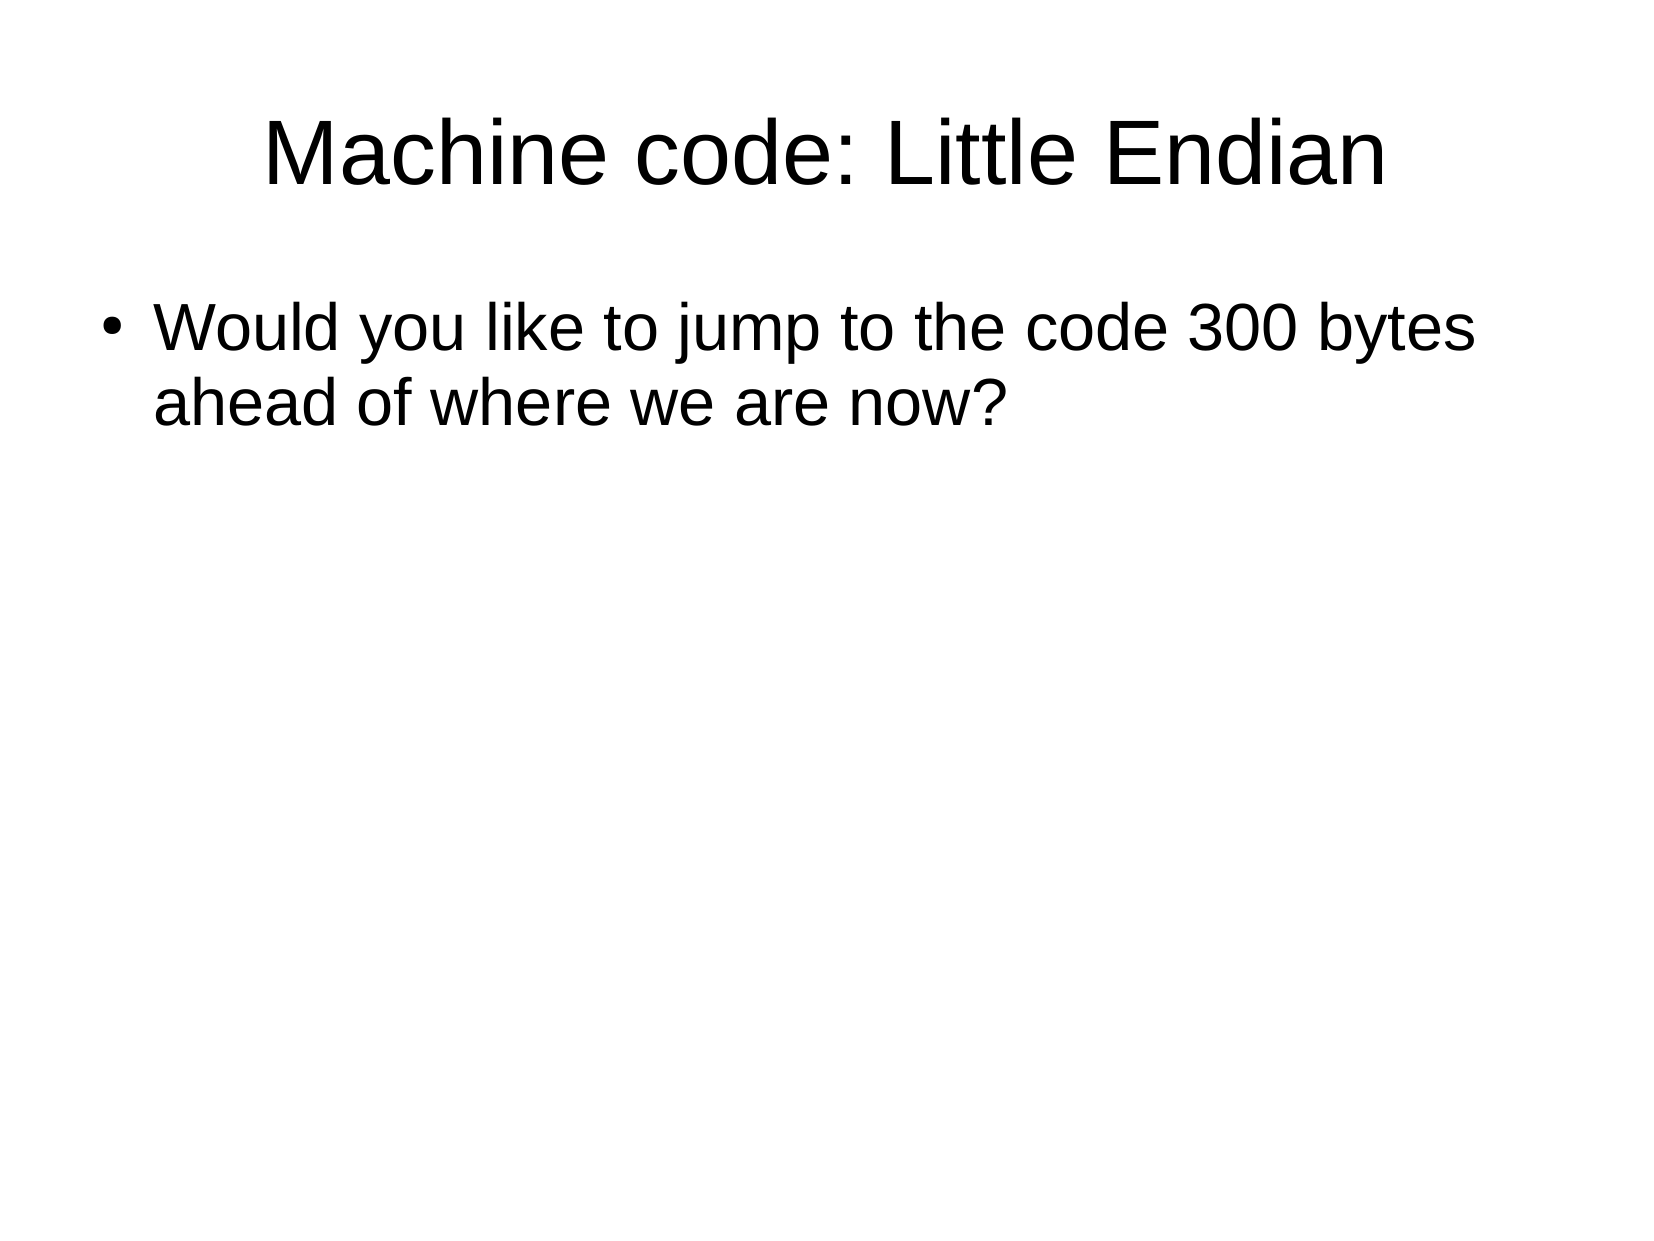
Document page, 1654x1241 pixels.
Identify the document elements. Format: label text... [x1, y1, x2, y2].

title Machine code: Little Endian [82, 49, 1571, 257]
list Would you like to jump to the code 300 bytes ahead of where we are now? [82, 290, 1571, 1010]
